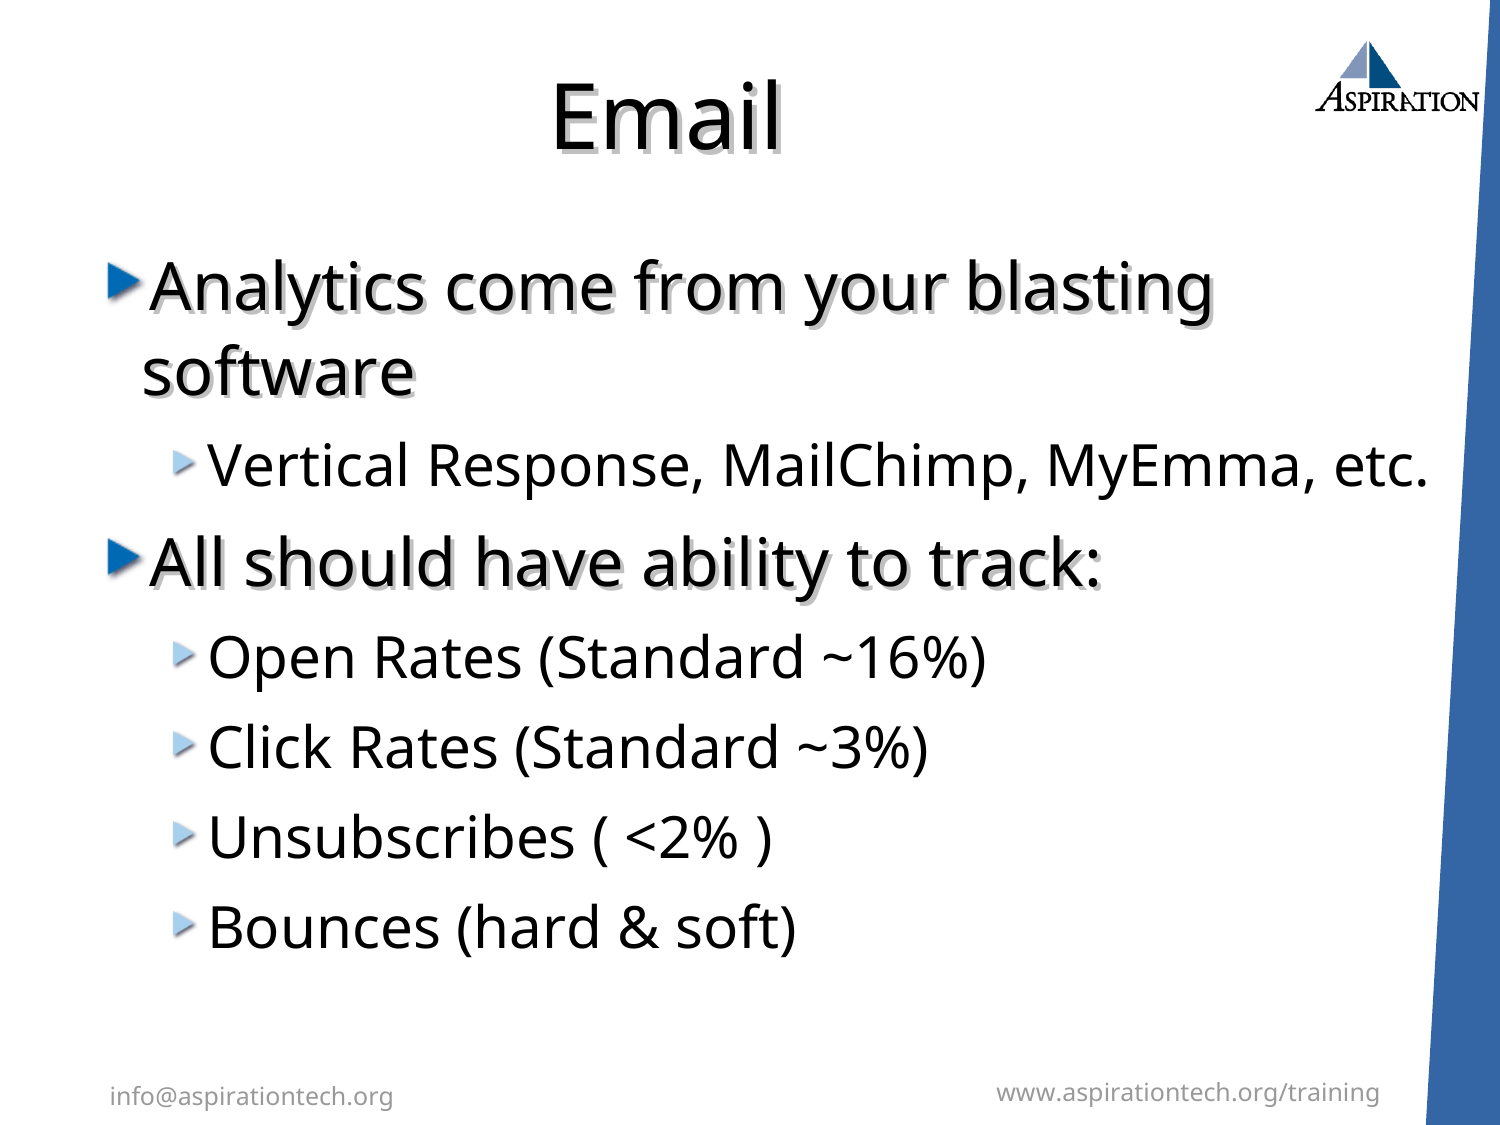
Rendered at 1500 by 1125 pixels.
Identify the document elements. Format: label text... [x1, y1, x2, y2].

list Analytics come from your blasting software Vertical Response, MailChimp, MyEmma, etc. All should have ability to track: Open Rates (Standard ~16%) Click Rates (Standard ~3%) Unsubscribes ( <2% ) Bounces (hard & soft) [49, 238, 1447, 892]
picture [1315, 41, 1480, 120]
picture [171, 908, 200, 942]
title Email [49, 19, 1284, 206]
